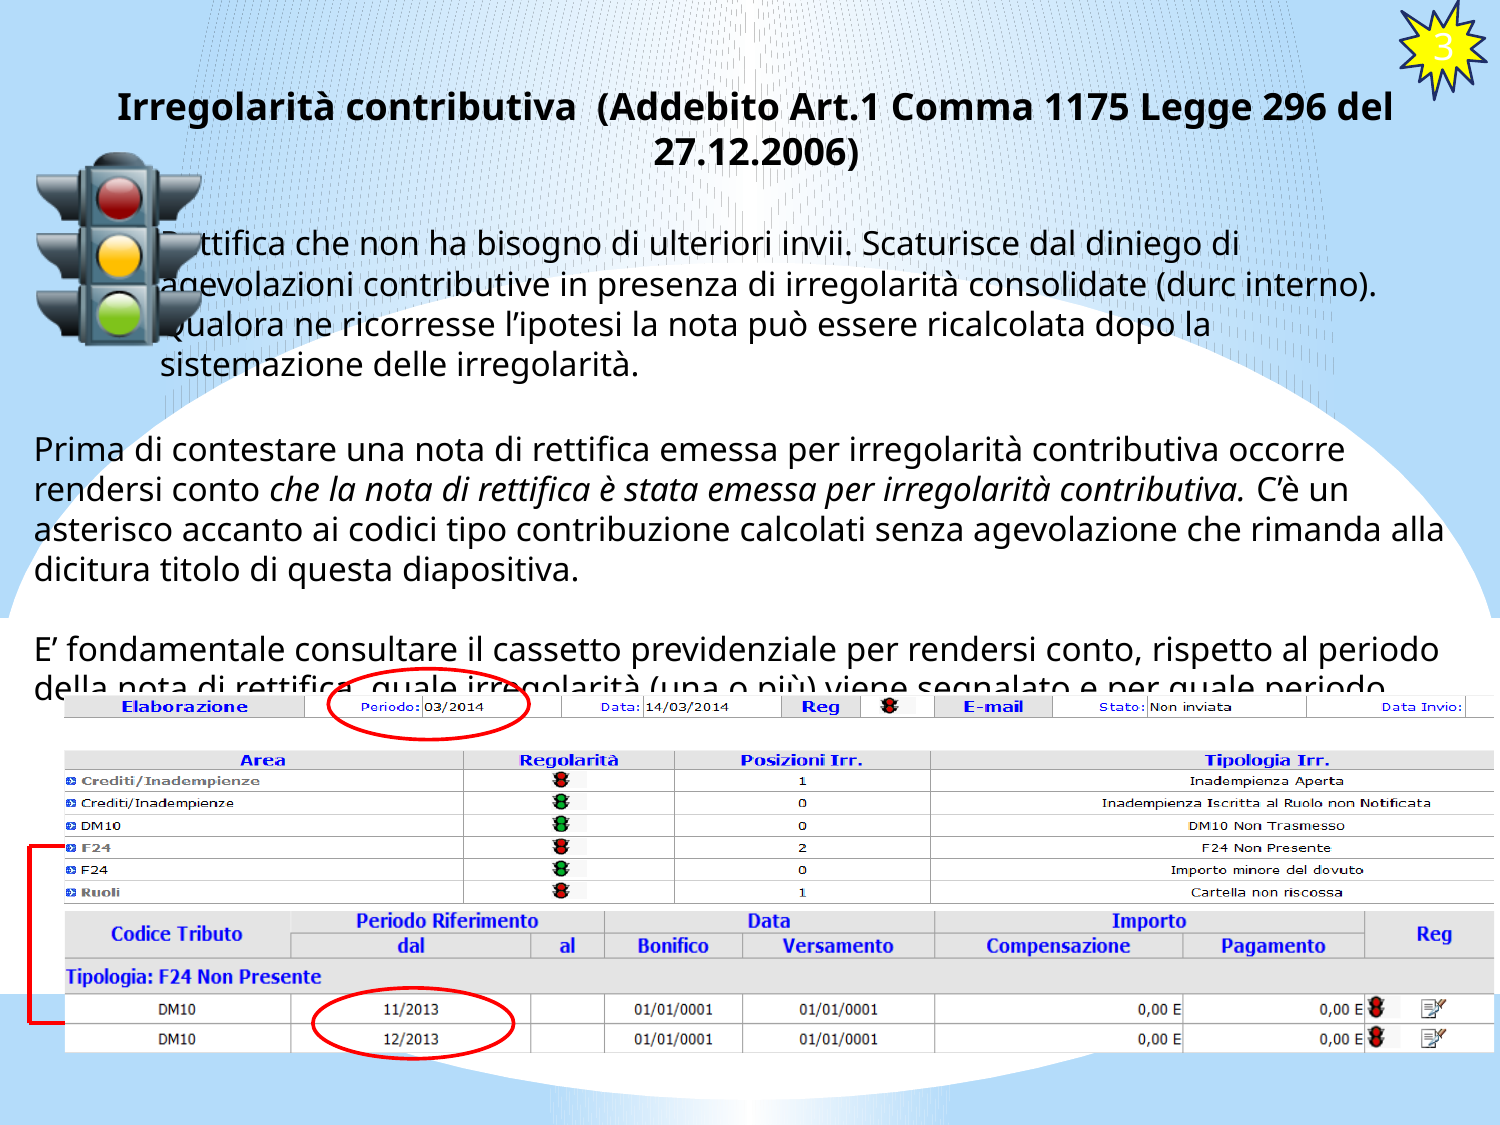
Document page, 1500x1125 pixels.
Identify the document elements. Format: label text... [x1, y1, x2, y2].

picture [315, 990, 511, 1053]
text_box Irregolarità contributiva (Addebito Art.1 Comma 1175 Legge 296 del 27.12.2006) Rettifica che non ha bisogno di ulteriori invii. Scaturisce dal diniego di agevolazioni contributive in presenza di irregolarità consolidate (durc interno). Qualora ne ricorresse l’ipotesi la nota può essere ricalcolata dopo la sistemazione delle irregolarità. Prima di contestare una nota di rettifica emessa per irregolarità contributiva occorre rendersi conto che la nota di rettifica è stata emessa per irregolarità contributiva. C’è un asterisco accanto ai codici tipo contribuzione calcolati senza agevolazione che rimanda alla dicitura titolo di questa diapositiva. E’ fondamentale consultare il cassetto previdenziale per rendersi conto, rispetto al periodo della nota di rettifica, quale irregolarità (una o più) viene segnalato e per quale periodo. [18, 30, 1495, 760]
picture [64, 911, 1495, 1053]
picture [18, 148, 220, 350]
picture [331, 692, 527, 737]
text_box 3 [1400, 0, 1487, 100]
picture [64, 692, 1495, 905]
